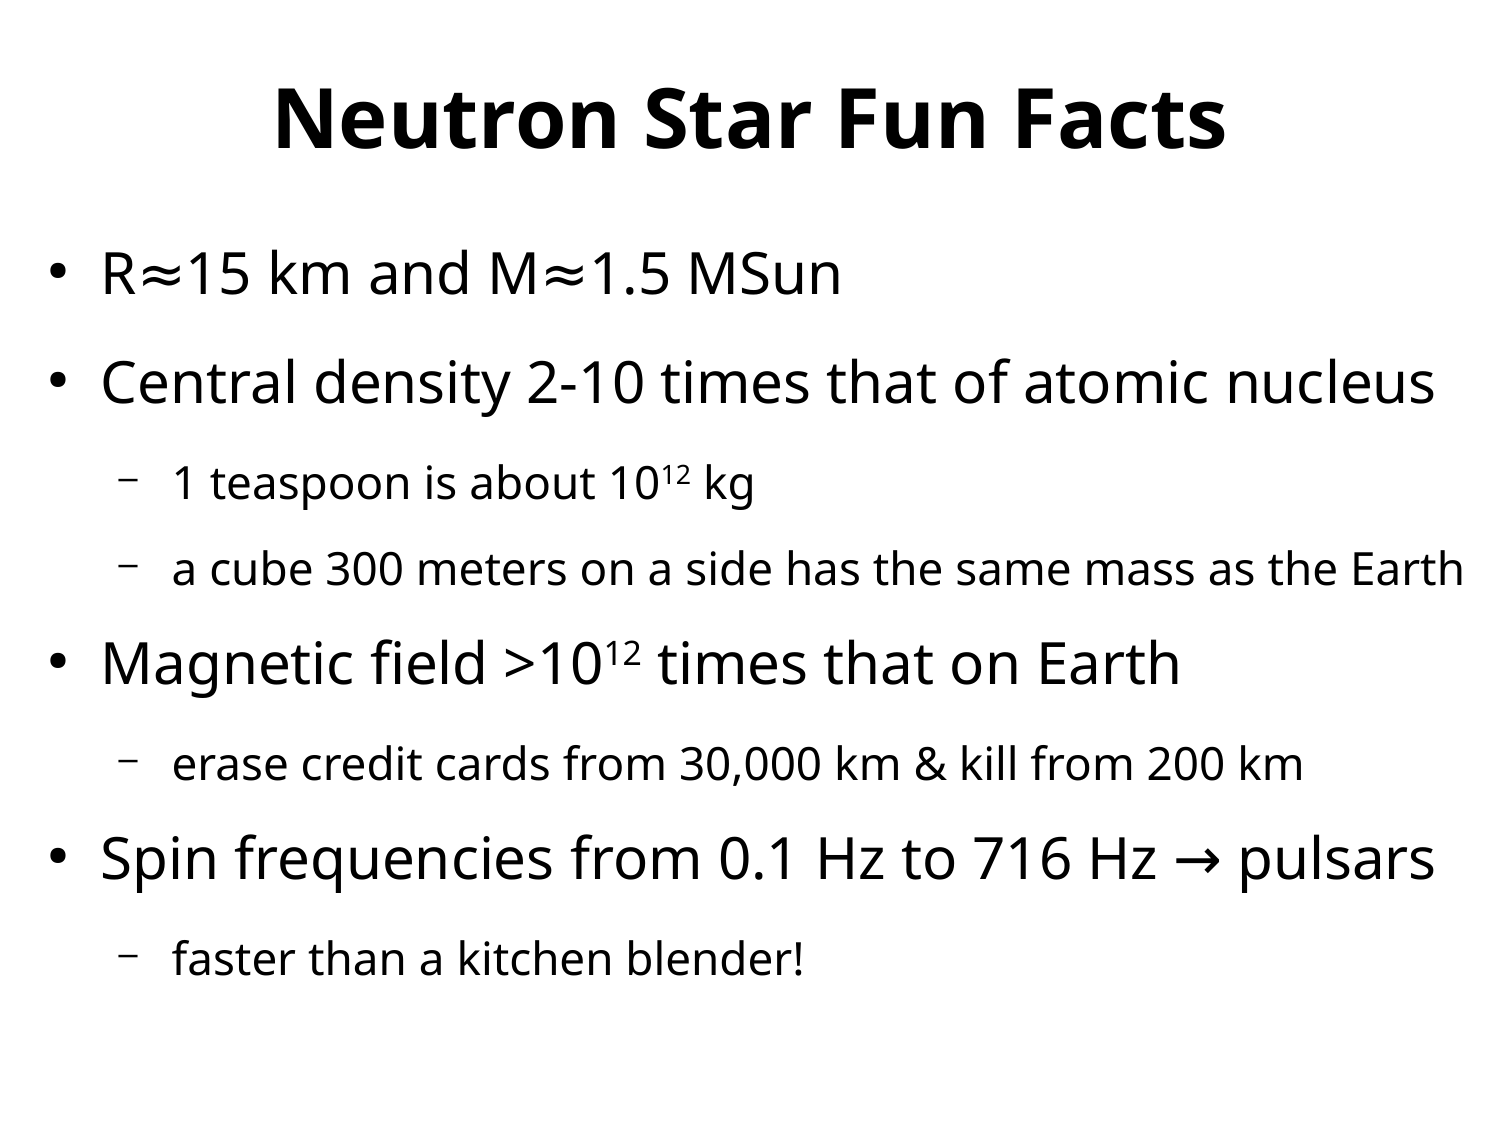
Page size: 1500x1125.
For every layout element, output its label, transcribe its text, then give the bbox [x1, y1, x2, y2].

title Neutron Star Fun Facts [30, 67, 1471, 165]
list R≈15 km and M≈1.5 MSun Central density 2-10 times that of atomic nucleus 1 teaspoon is about 1012 kg a cube 300 meters on a side has the same mass as the Earth Magnetic field >1012 times that on Earth erase credit cards from 30,000 km & kill from 200 km Spin frequencies from 0.1 Hz to 716 Hz → pulsars faster than a kitchen blender! [30, 232, 1471, 1096]
